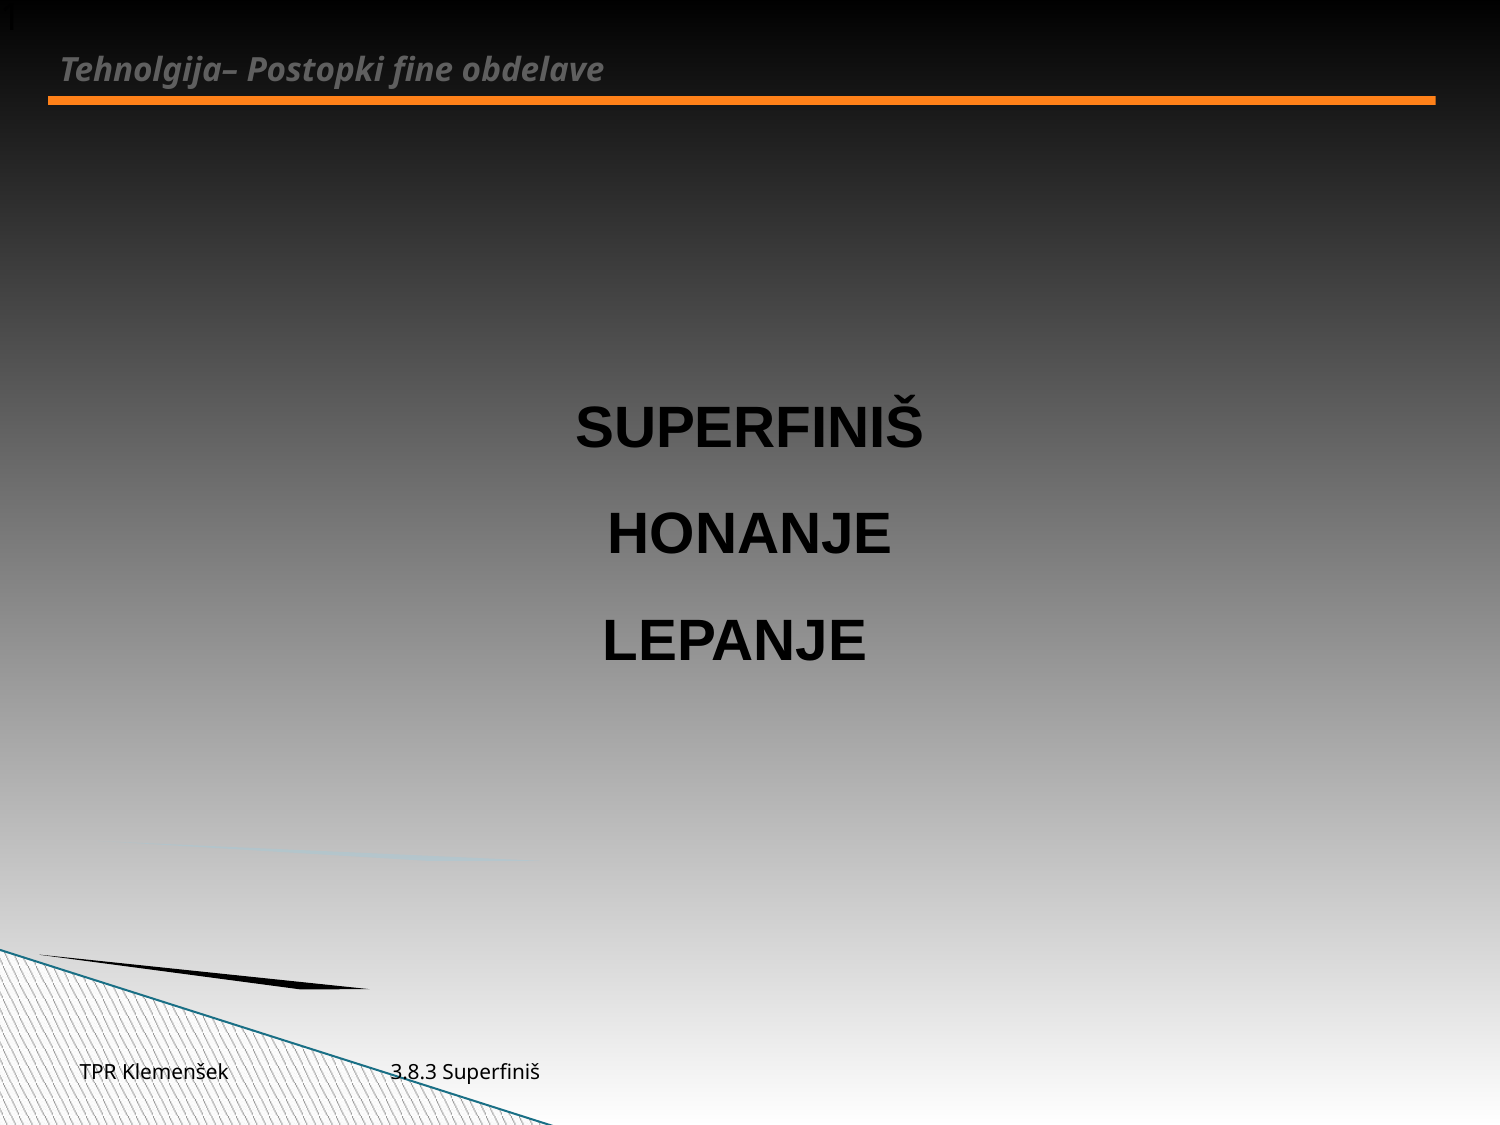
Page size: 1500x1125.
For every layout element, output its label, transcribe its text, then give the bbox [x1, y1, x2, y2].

picture [0, 952, 543, 1125]
footer TPR Klemenšek 3.8.3 Superfiniš [64, 1051, 1105, 1112]
list SUPERFINIŠ HONANJE LEPANJE [165, 354, 1336, 726]
